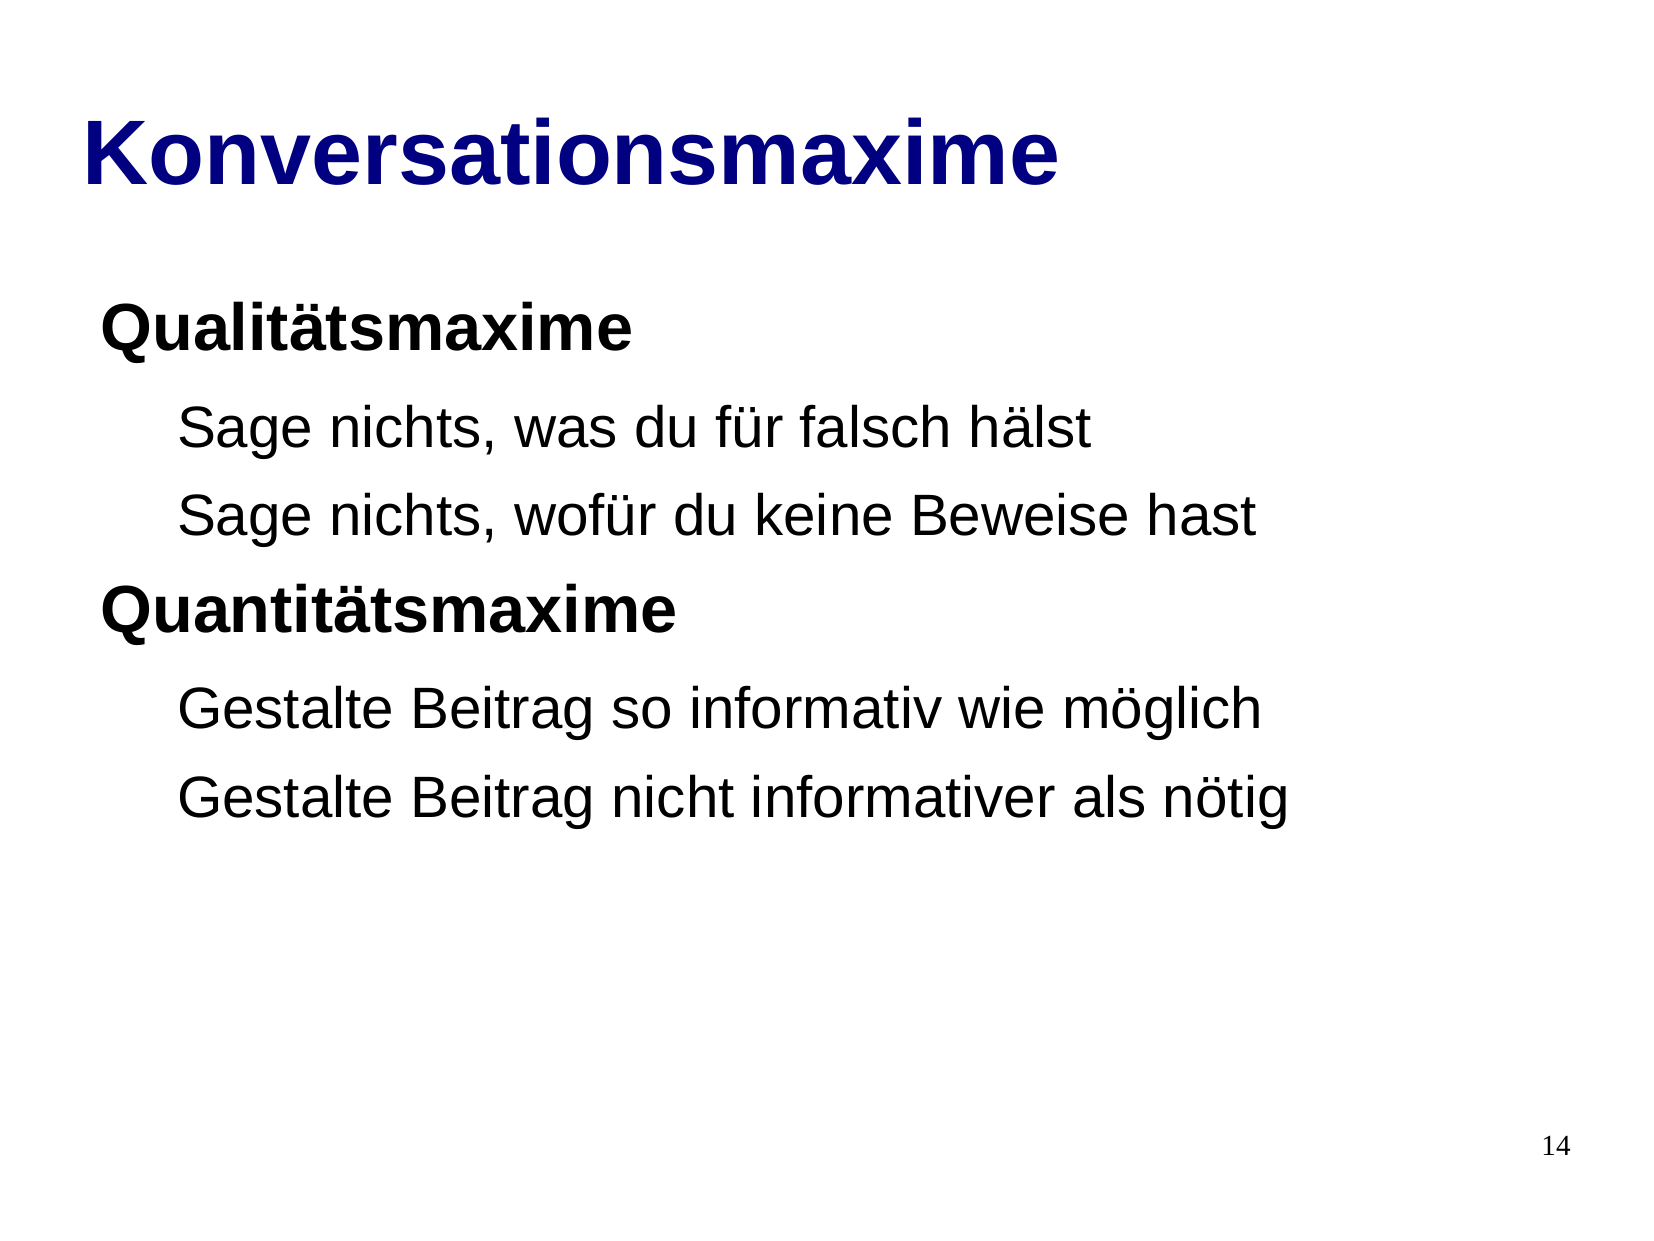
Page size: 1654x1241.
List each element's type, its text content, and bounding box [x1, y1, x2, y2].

list Qualitätsmaxime Sage nichts, was du für falsch hälst Sage nichts, wofür du keine Beweise hast Quantitätsmaxime Gestalte Beitrag so informativ wie möglich Gestalte Beitrag nicht informativer als nötig [82, 290, 1571, 1094]
title Konversationsmaxime [82, 56, 1571, 250]
